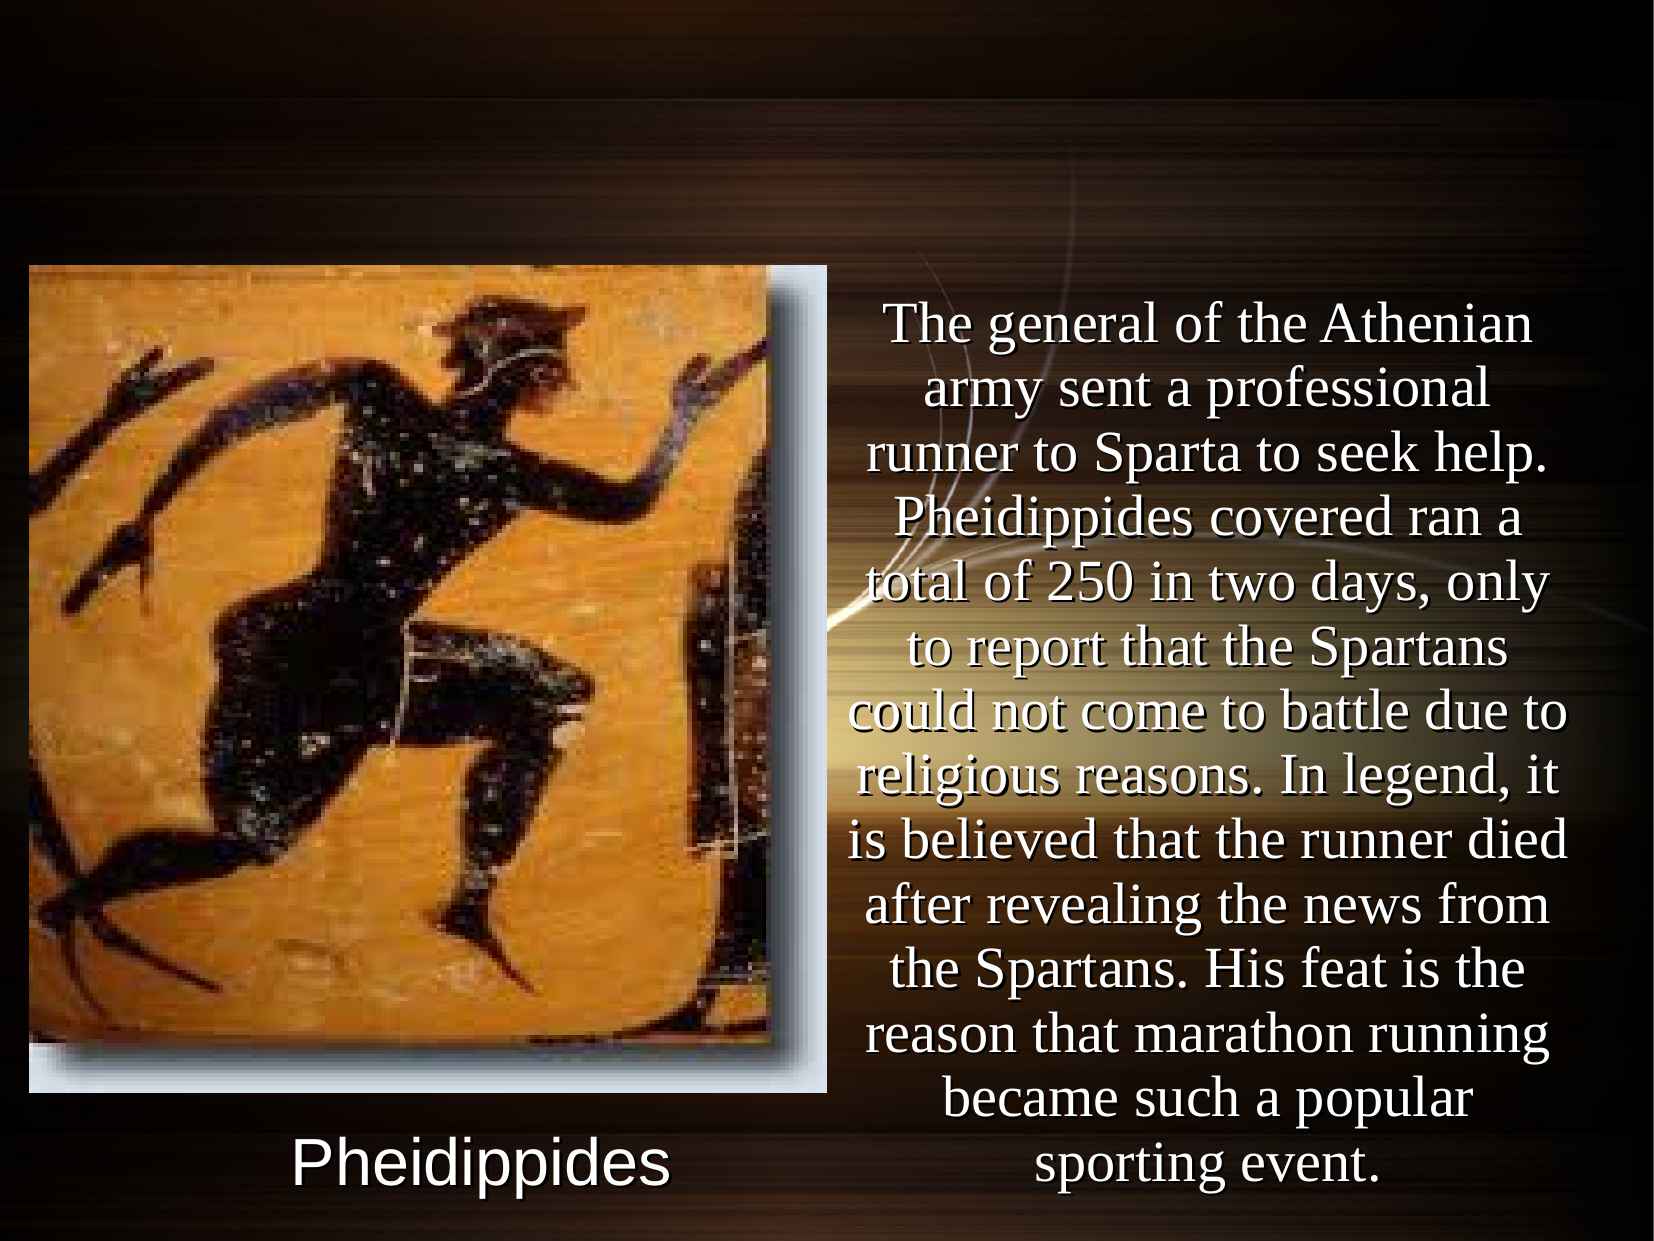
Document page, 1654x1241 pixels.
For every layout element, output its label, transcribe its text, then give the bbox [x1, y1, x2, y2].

list The general of the Athenian army sent a professional runner to Sparta to seek help. Pheidippides covered ran a total of 250 in two days, only to report that the Spartans could not come to battle due to religious reasons. In legend, it is believed that the runner died after revealing the news from the Spartans. His feat is the reason that marathon running became such a popular sporting event. [845, 290, 1572, 1208]
picture [0, 0, 1654, 1241]
list Pheidippides [82, 1093, 809, 1200]
